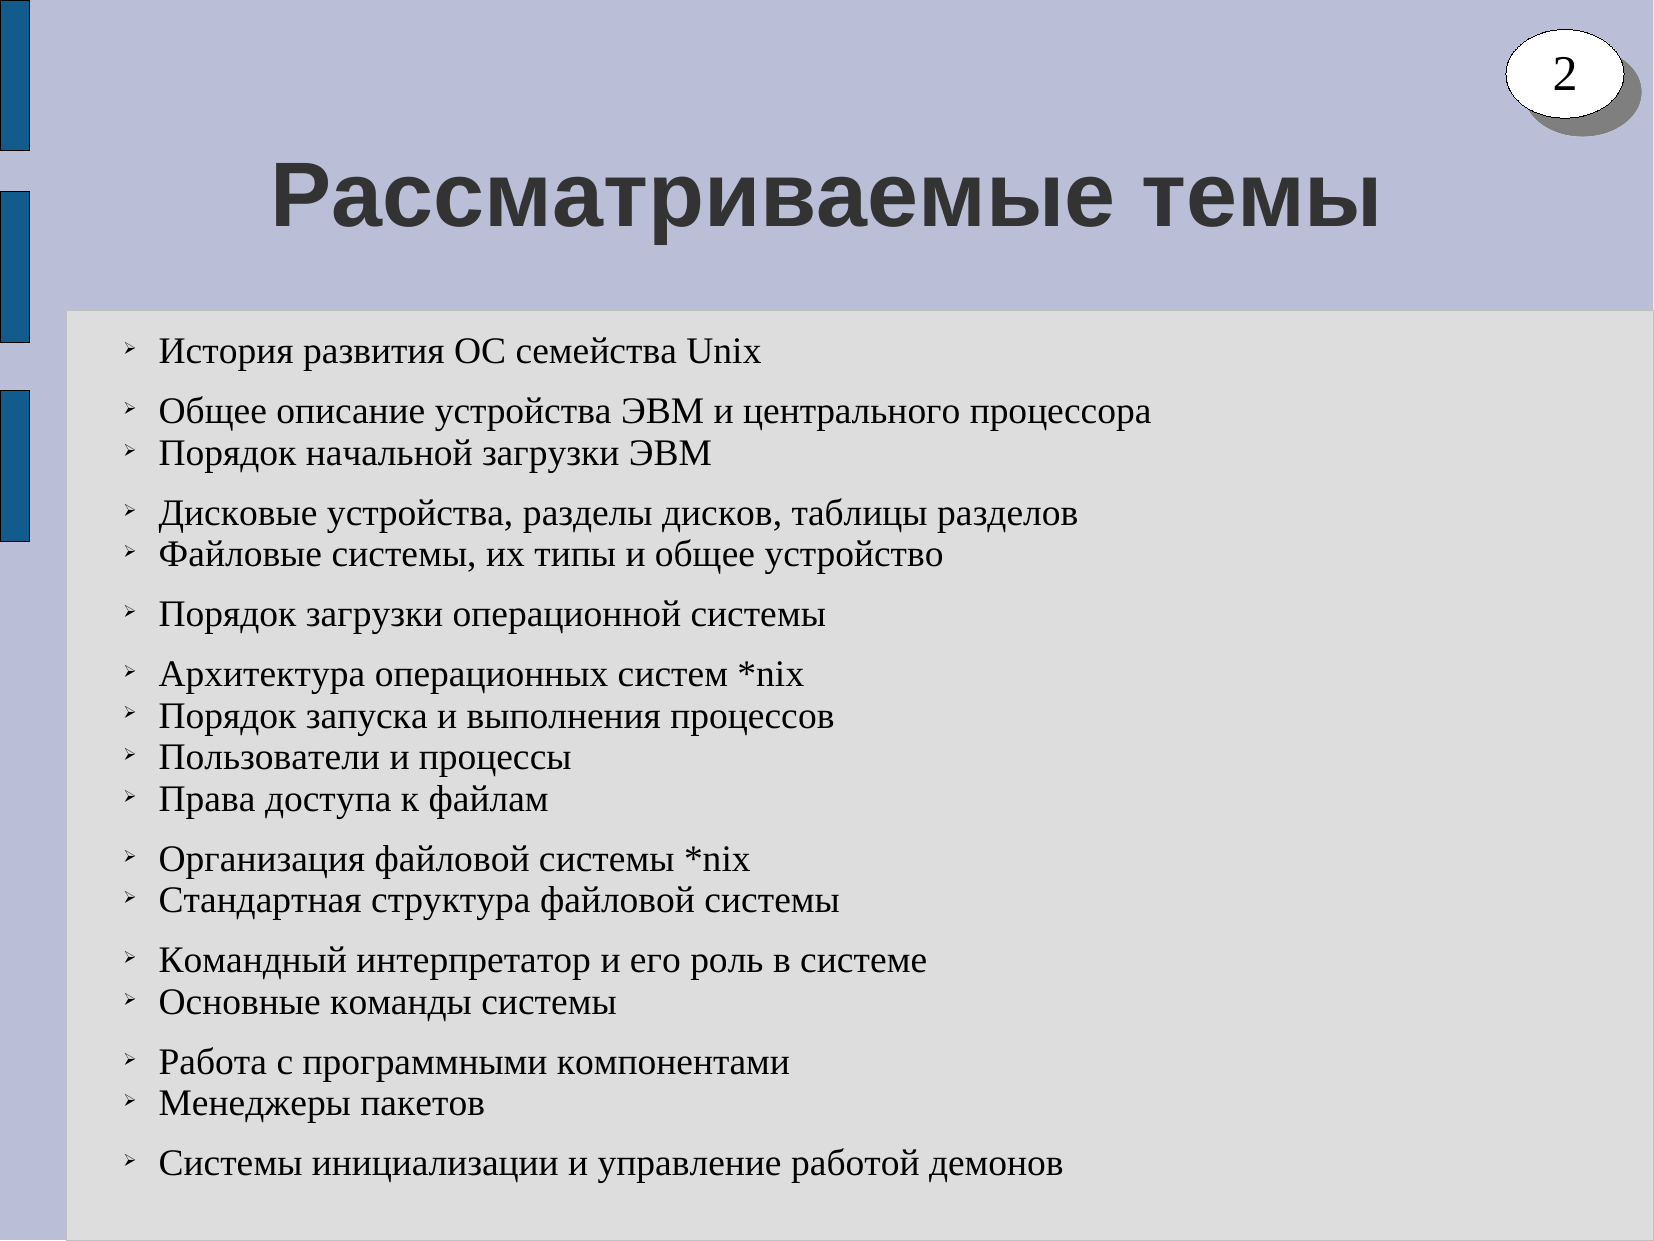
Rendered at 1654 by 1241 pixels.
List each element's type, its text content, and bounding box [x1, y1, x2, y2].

title Рассматриваемые темы [121, 91, 1534, 299]
text_box 2 [1505, 29, 1625, 119]
subtitle История развития ОС семейства Unix Общее описание устройства ЭВМ и центрального процессора Порядок начальной загрузки ЭВМ Дисковые устройства, разделы дисков, таблицы разделов Файловые системы, их типы и общее устройство Порядок загрузки операционной системы Архитектура операционных систем *nix Порядок запуска и выполнения процессов Пользователи и процессы Права доступа к файлам Организация файловой системы *nix Стандартная структура файловой системы Командный интерпретатор и его роль в системе Основные команды системы Работа с программными компонентами Менеджеры пакетов Системы инициализации и управление работой демонов [123, 312, 1536, 1202]
